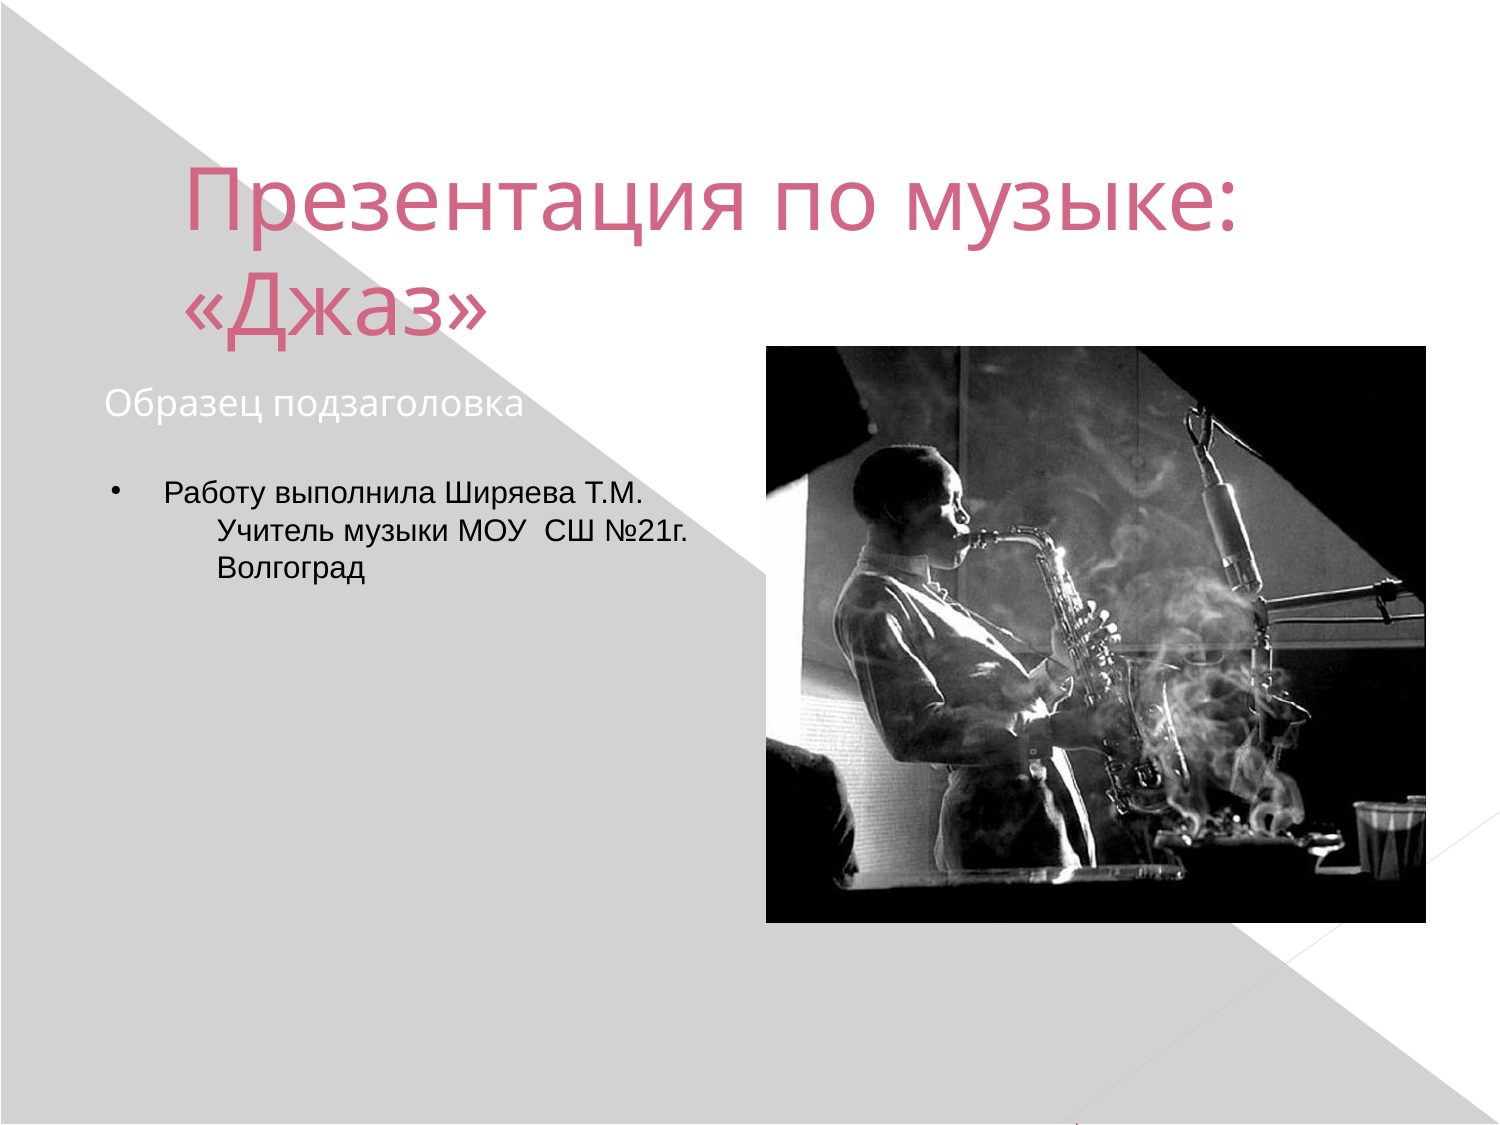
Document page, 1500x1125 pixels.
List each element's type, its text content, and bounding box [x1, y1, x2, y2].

list Работу выполнила Ширяева Т.М. Учитель музыки МОУ СШ №21г. Волгоград [75, 472, 734, 587]
picture [766, 346, 1426, 923]
title Презентация по музыке: «Джаз» [88, 127, 1412, 369]
